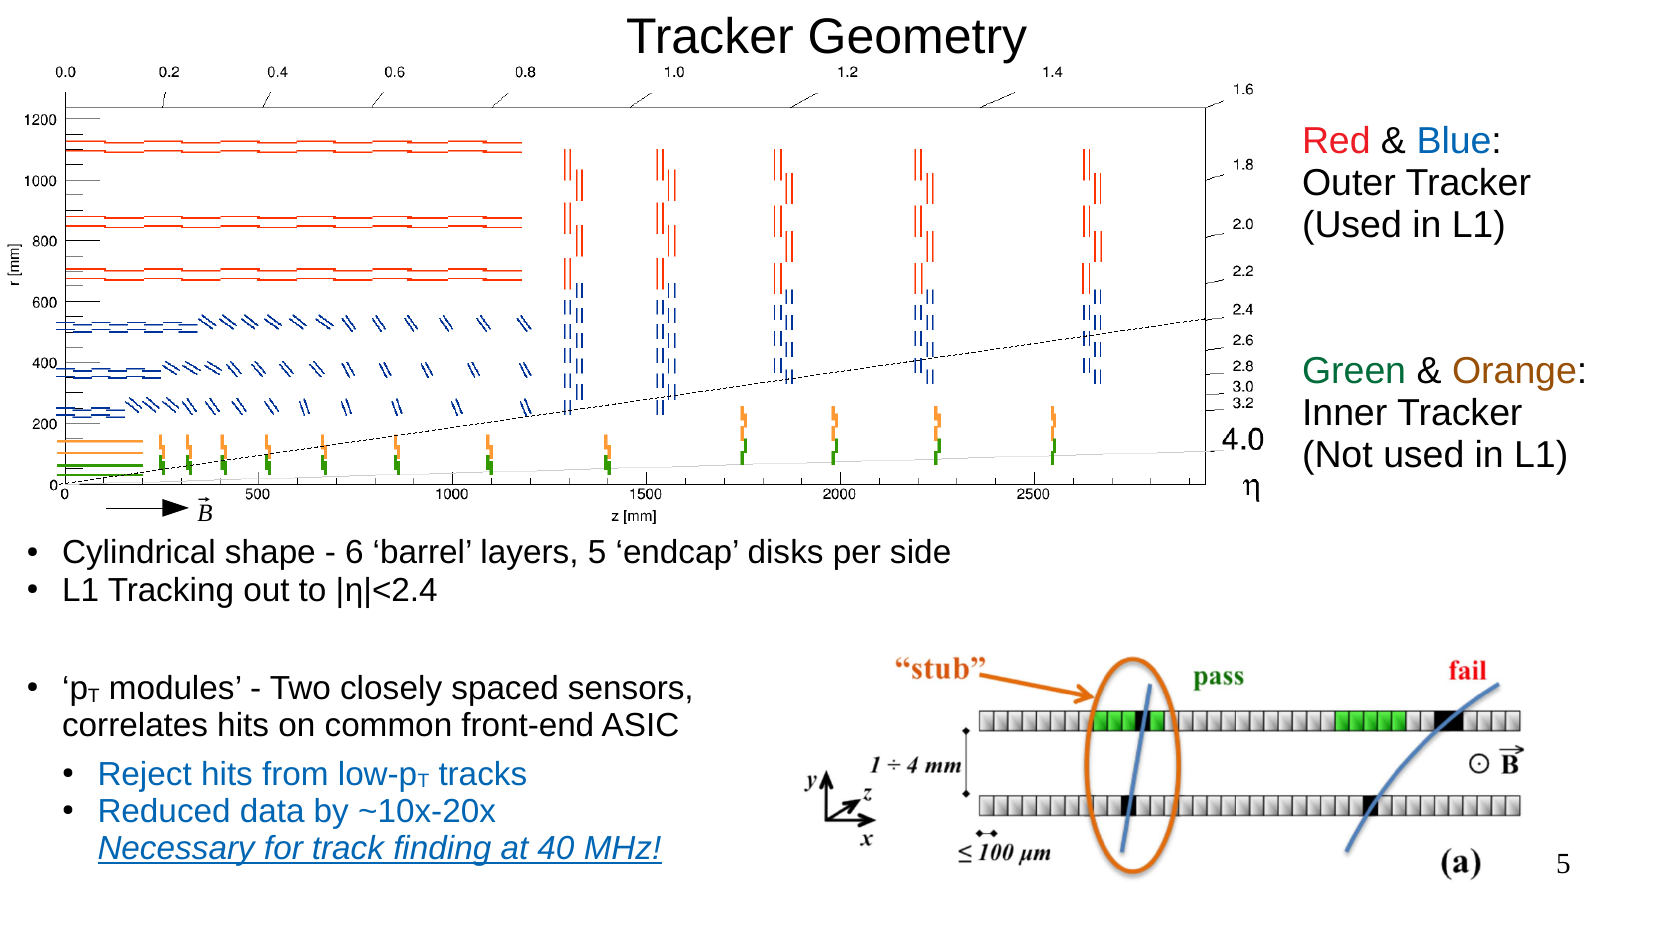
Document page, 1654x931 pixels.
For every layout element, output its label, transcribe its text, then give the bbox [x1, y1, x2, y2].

picture [785, 625, 1554, 903]
text_box Green & Orange: Inner Tracker (Not used in L1) [1287, 342, 1607, 484]
text_box Cylindrical shape - 6 ‘barrel’ layers, 5 ‘endcap’ disks per side L1 Tracking out to |η|<2.4 [11, 533, 1111, 616]
title Tracker Geometry [82, 8, 1571, 65]
picture [4, 64, 1264, 533]
text_box Red & Blue: Outer Tracker (Used in L1) [1287, 112, 1607, 253]
text_box ‘pT modules’ - Two closely spaced sensors, correlates hits on common front-end ASIC Reject hits from low-pT tracks Reduced data by ~10x-20x Necessary for track finding at 40 MHz! [11, 662, 721, 931]
chart [189, 496, 219, 527]
